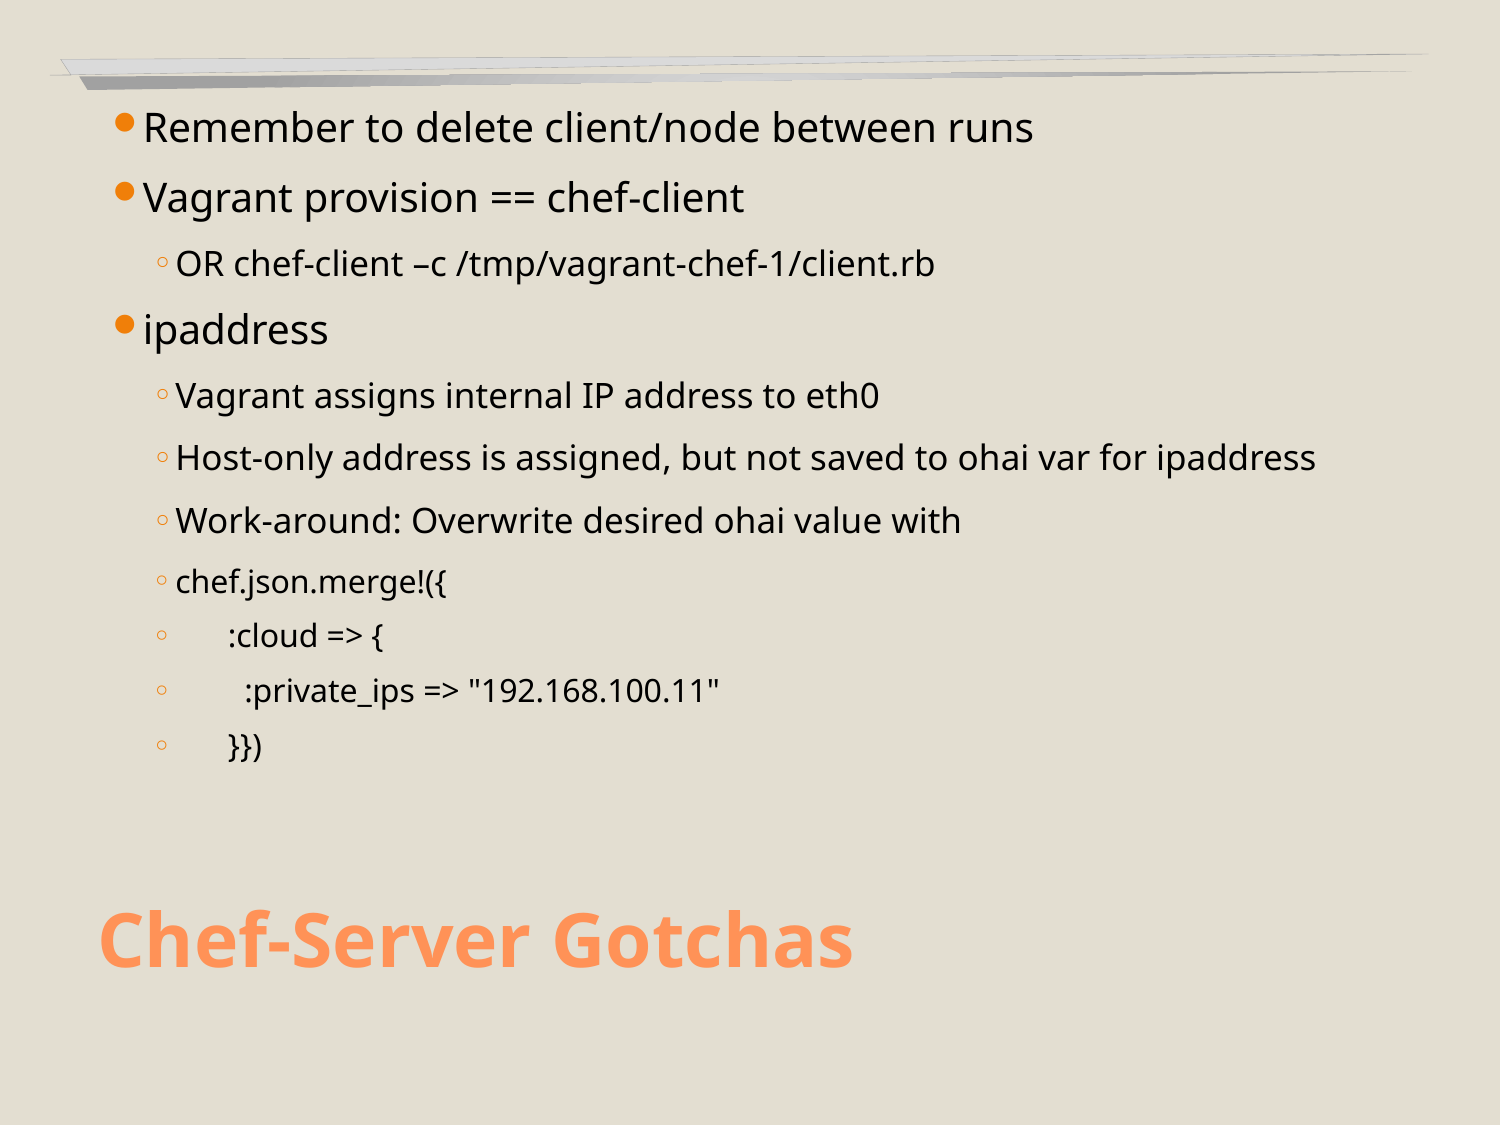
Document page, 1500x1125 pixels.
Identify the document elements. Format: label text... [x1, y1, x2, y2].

title Chef-Server Gotchas [82, 817, 1425, 990]
list Remember to delete client/node between runs Vagrant provision == chef-client OR chef-client –c /tmp/vagrant-chef-1/client.rb ipaddress Vagrant assigns internal IP address to eth0 Host-only address is assigned, but not saved to ohai var for ipaddress Work-around: Overwrite desired ohai value with chef.json.merge!({ :cloud => { :private_ips => "192.168.100.11" }}) [82, 86, 1425, 774]
